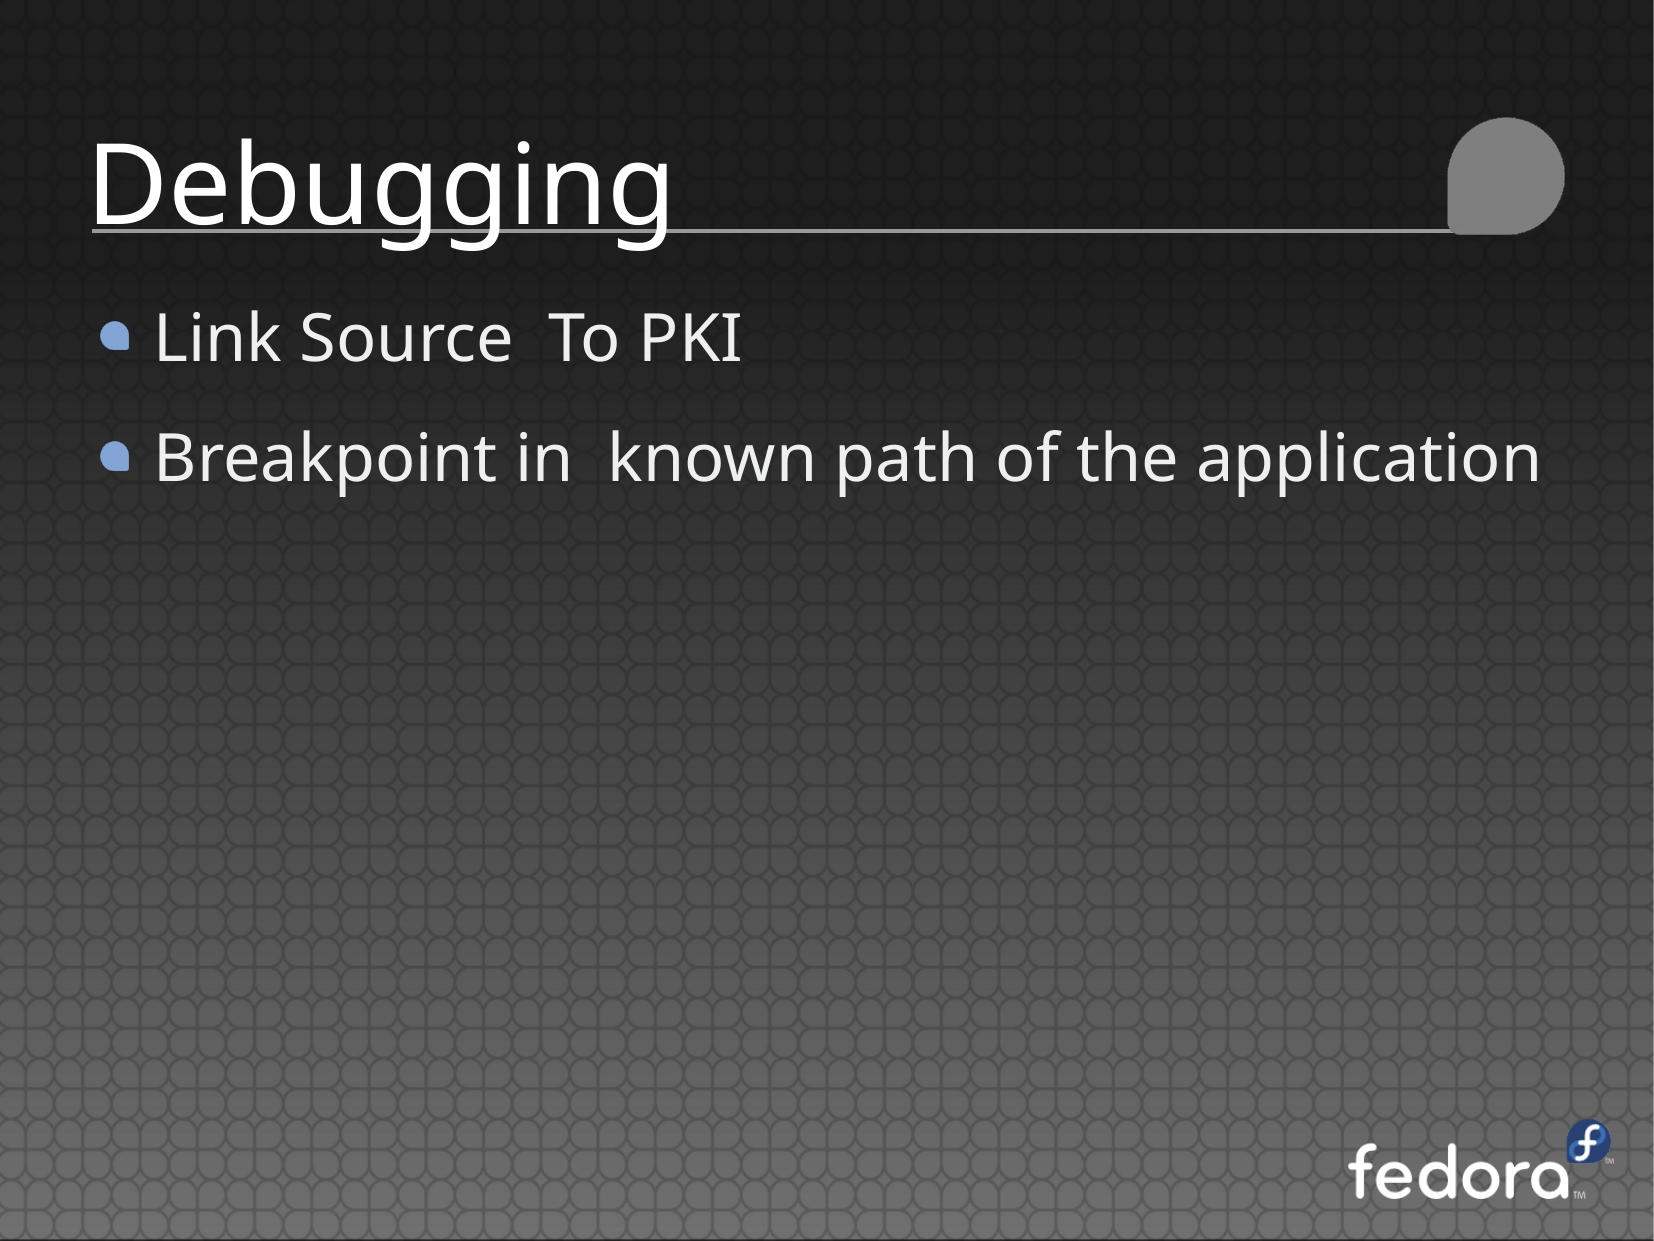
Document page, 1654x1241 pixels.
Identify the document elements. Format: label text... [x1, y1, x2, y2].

picture [0, 0, 1654, 1241]
list Link Source To PKI Breakpoint in known path of the application [82, 290, 1571, 1109]
title Debugging [86, 112, 1576, 249]
